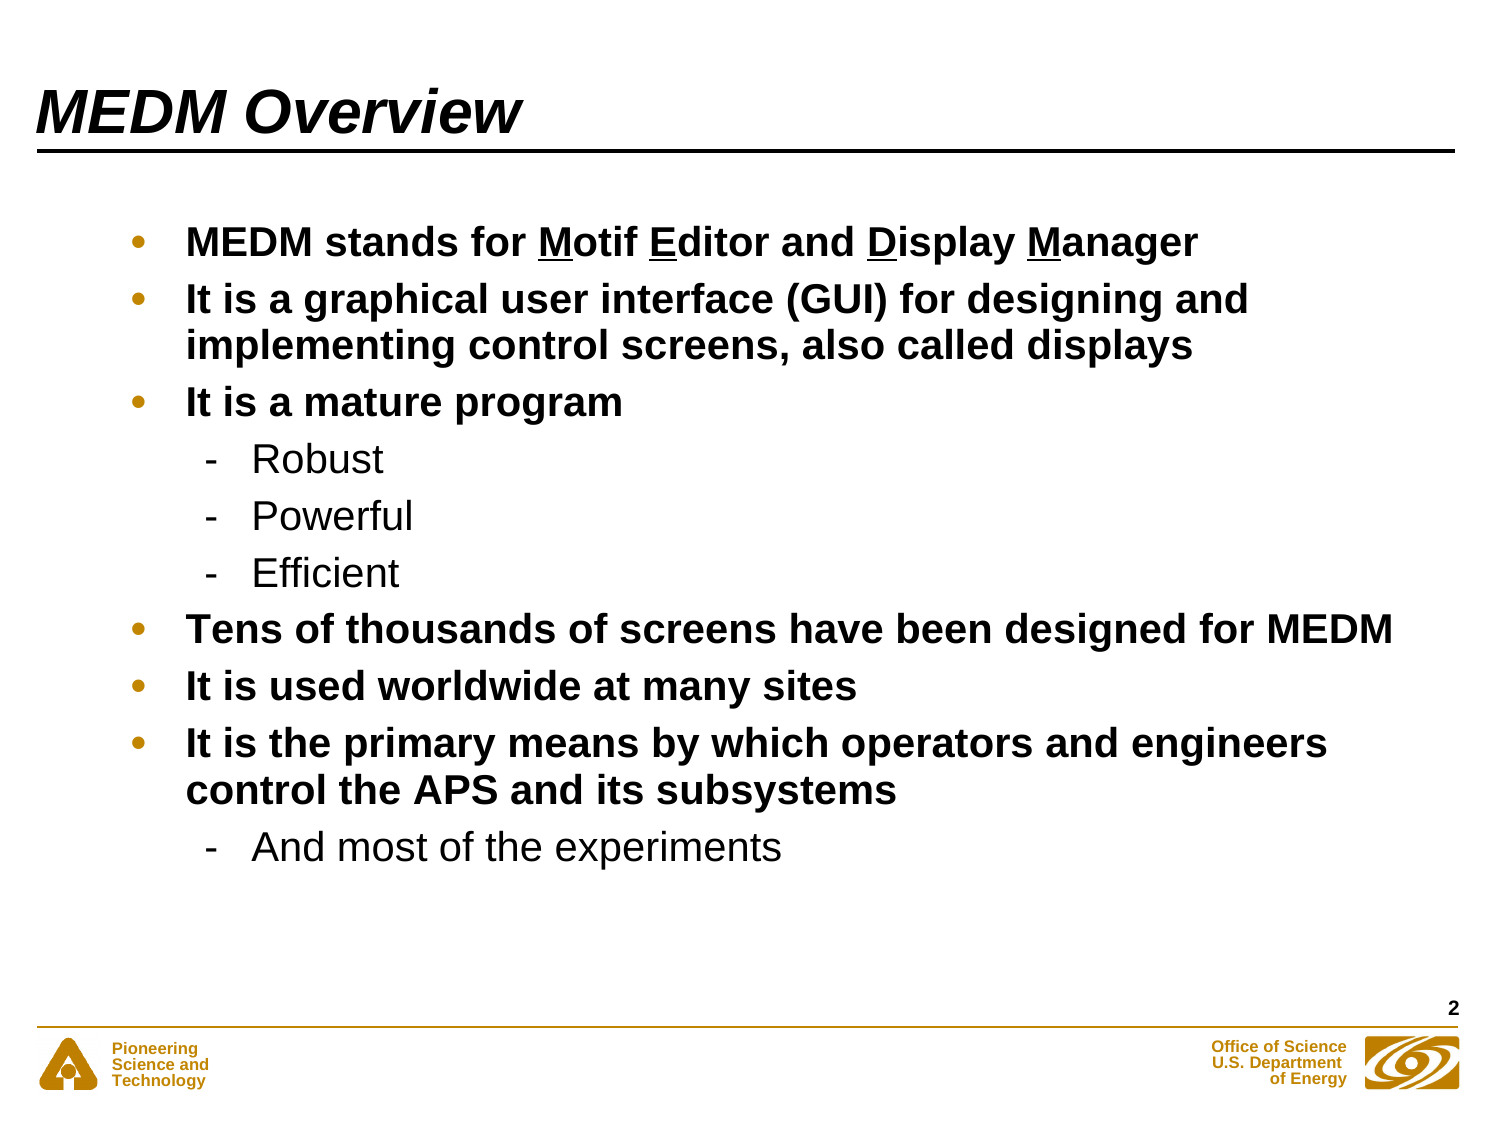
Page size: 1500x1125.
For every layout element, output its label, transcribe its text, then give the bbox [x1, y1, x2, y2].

picture [35, 1034, 101, 1094]
title MEDM Overview [21, 75, 1459, 154]
list MEDM stands for Motif Editor and Display Manager It is a graphical user interface (GUI) for designing and implementing control screens, also called displays It is a mature program Robust Powerful Efficient Tens of thousands of screens have been designed for MEDM It is used worldwide at many sites It is the primary means by which operators and engineers control the APS and its subsystems And most of the experiments [114, 210, 1459, 916]
picture [1362, 1032, 1463, 1093]
